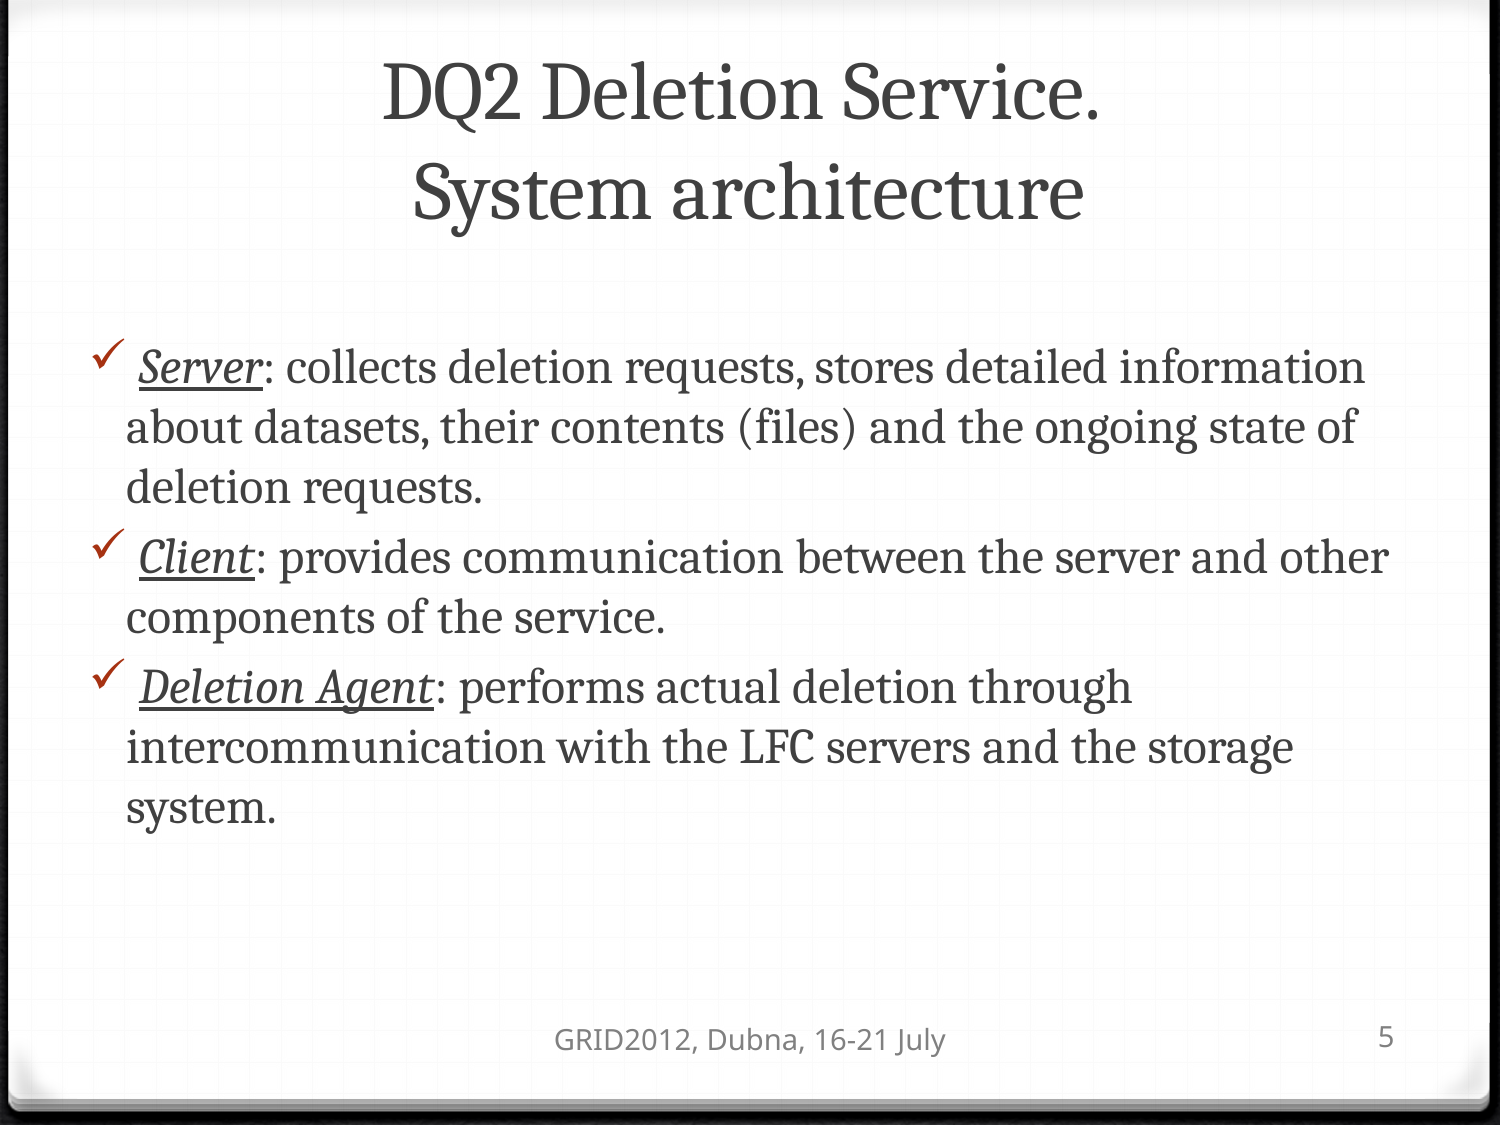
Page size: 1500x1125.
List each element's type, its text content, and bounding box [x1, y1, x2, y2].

title DQ2 Deletion Service. System architecture [90, 42, 1410, 230]
list Server: collects deletion requests, stores detailed information about datasets, their contents (files) and the ongoing state of deletion requests. Client: provides communication between the server and other components of the service. Deletion Agent: performs actual deletion through intercommunication with the LFC servers and the storage system. [73, 326, 1426, 983]
picture [0, 0, 1500, 1125]
slide_number <number> [1059, 1008, 1410, 1069]
footer GRID2012, Dubna, 16-21 July [512, 1008, 988, 1069]
